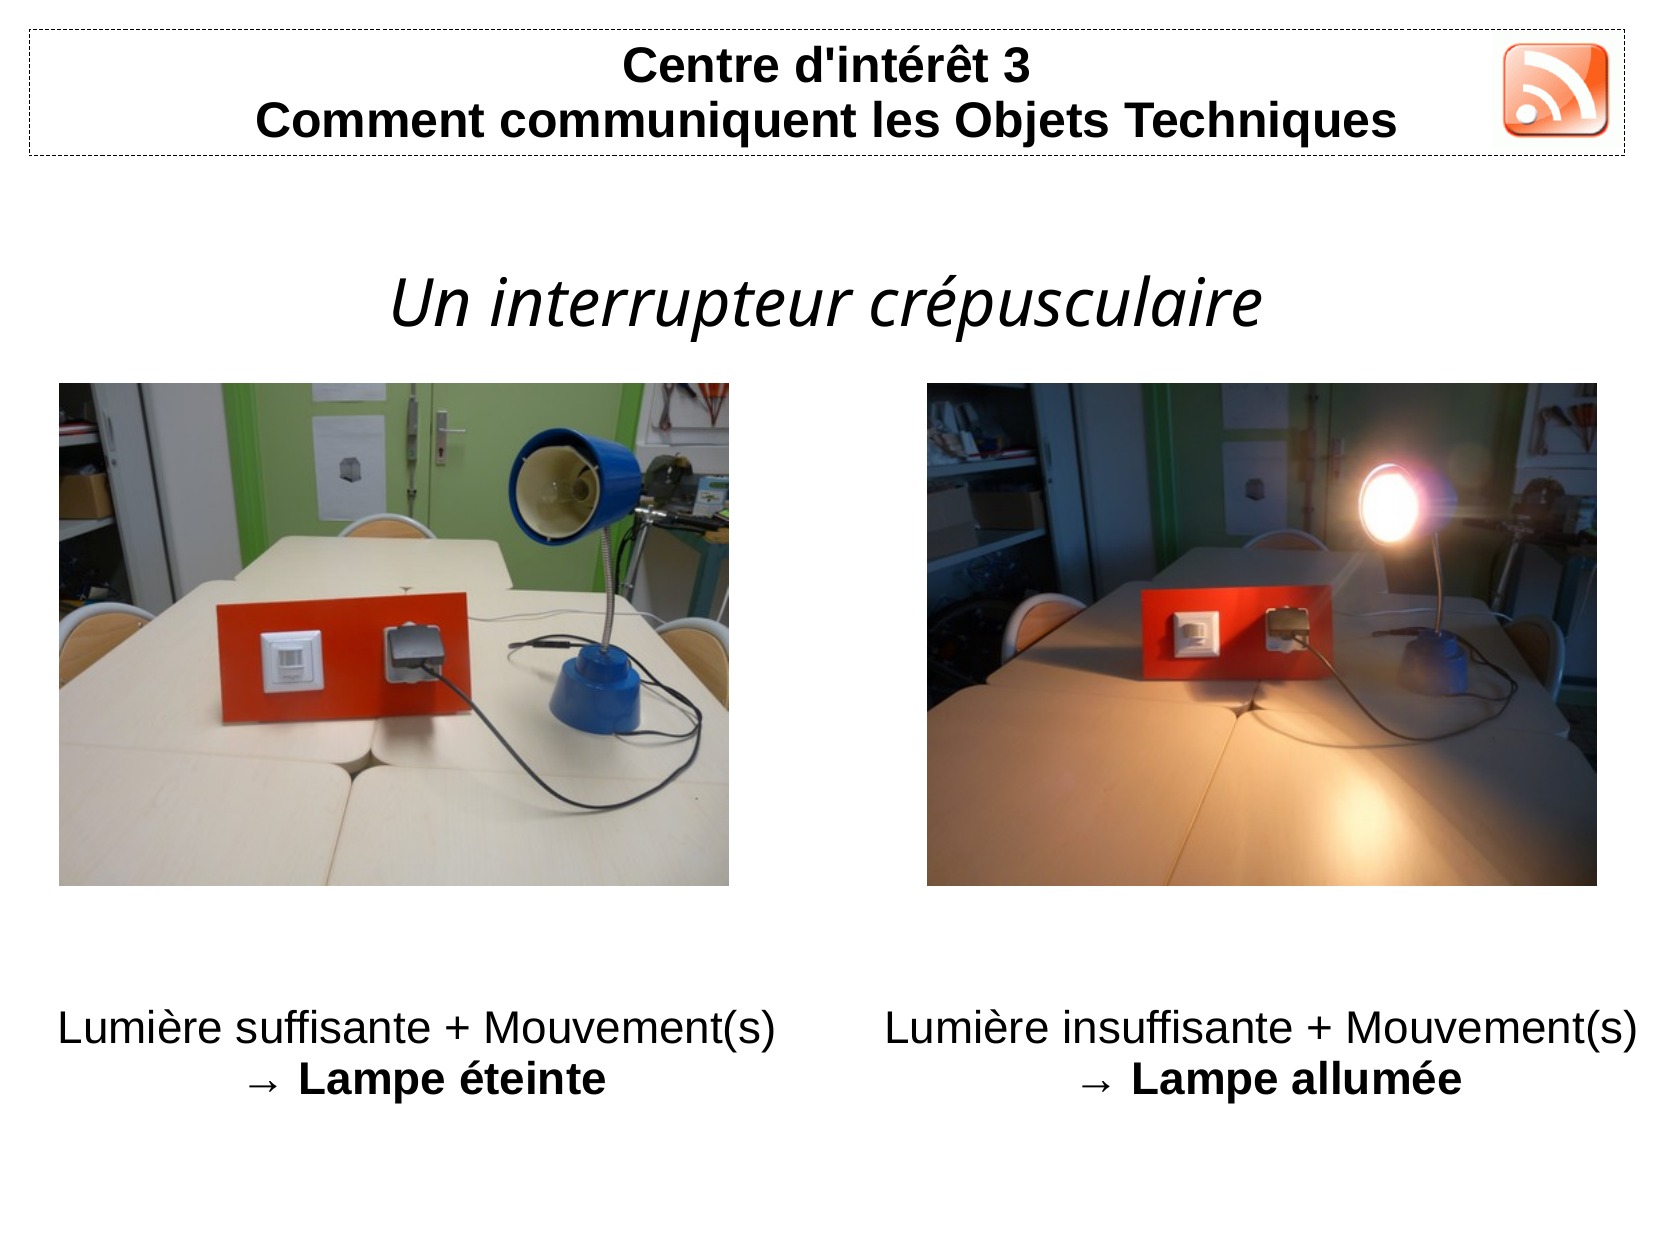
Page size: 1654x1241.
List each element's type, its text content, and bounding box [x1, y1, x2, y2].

text_box Centre d'intérêt 3 Comment communiquent les Objets Techniques [29, 29, 1625, 156]
text_box Un interrupteur crépusculaire [73, 248, 1580, 356]
picture [59, 383, 729, 886]
text_box Lumière insuffisante + Mouvement(s) → Lampe allumée [869, 994, 1654, 1112]
text_box Lumière suffisante + Mouvement(s) → Lampe éteinte [43, 994, 792, 1112]
picture [927, 383, 1597, 886]
